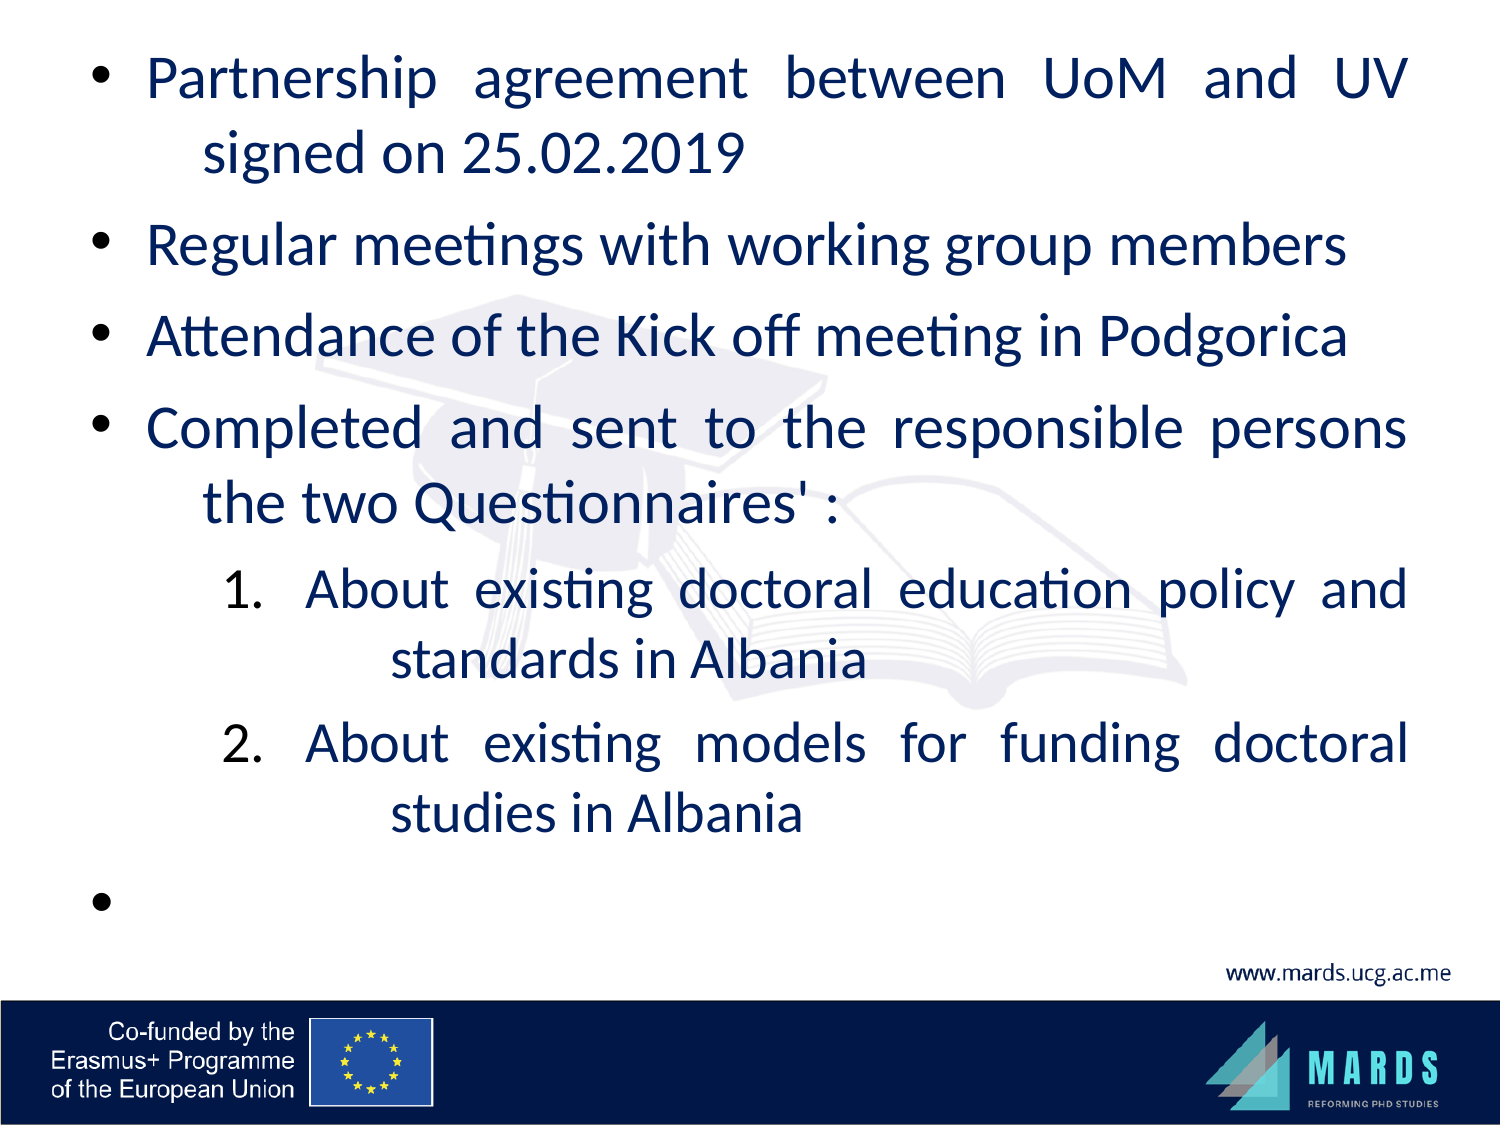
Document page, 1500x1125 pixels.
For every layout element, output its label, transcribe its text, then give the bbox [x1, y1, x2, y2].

list Partnership agreement between UoM and UV signed on 25.02.2019 Regular meetings with working group members Attendance of the Kick off meeting in Podgorica Completed and sent to the responsible persons the two Questionnaires' : About existing doctoral education policy and standards in Albania About existing models for funding doctoral studies in Albania [75, 28, 1426, 1001]
